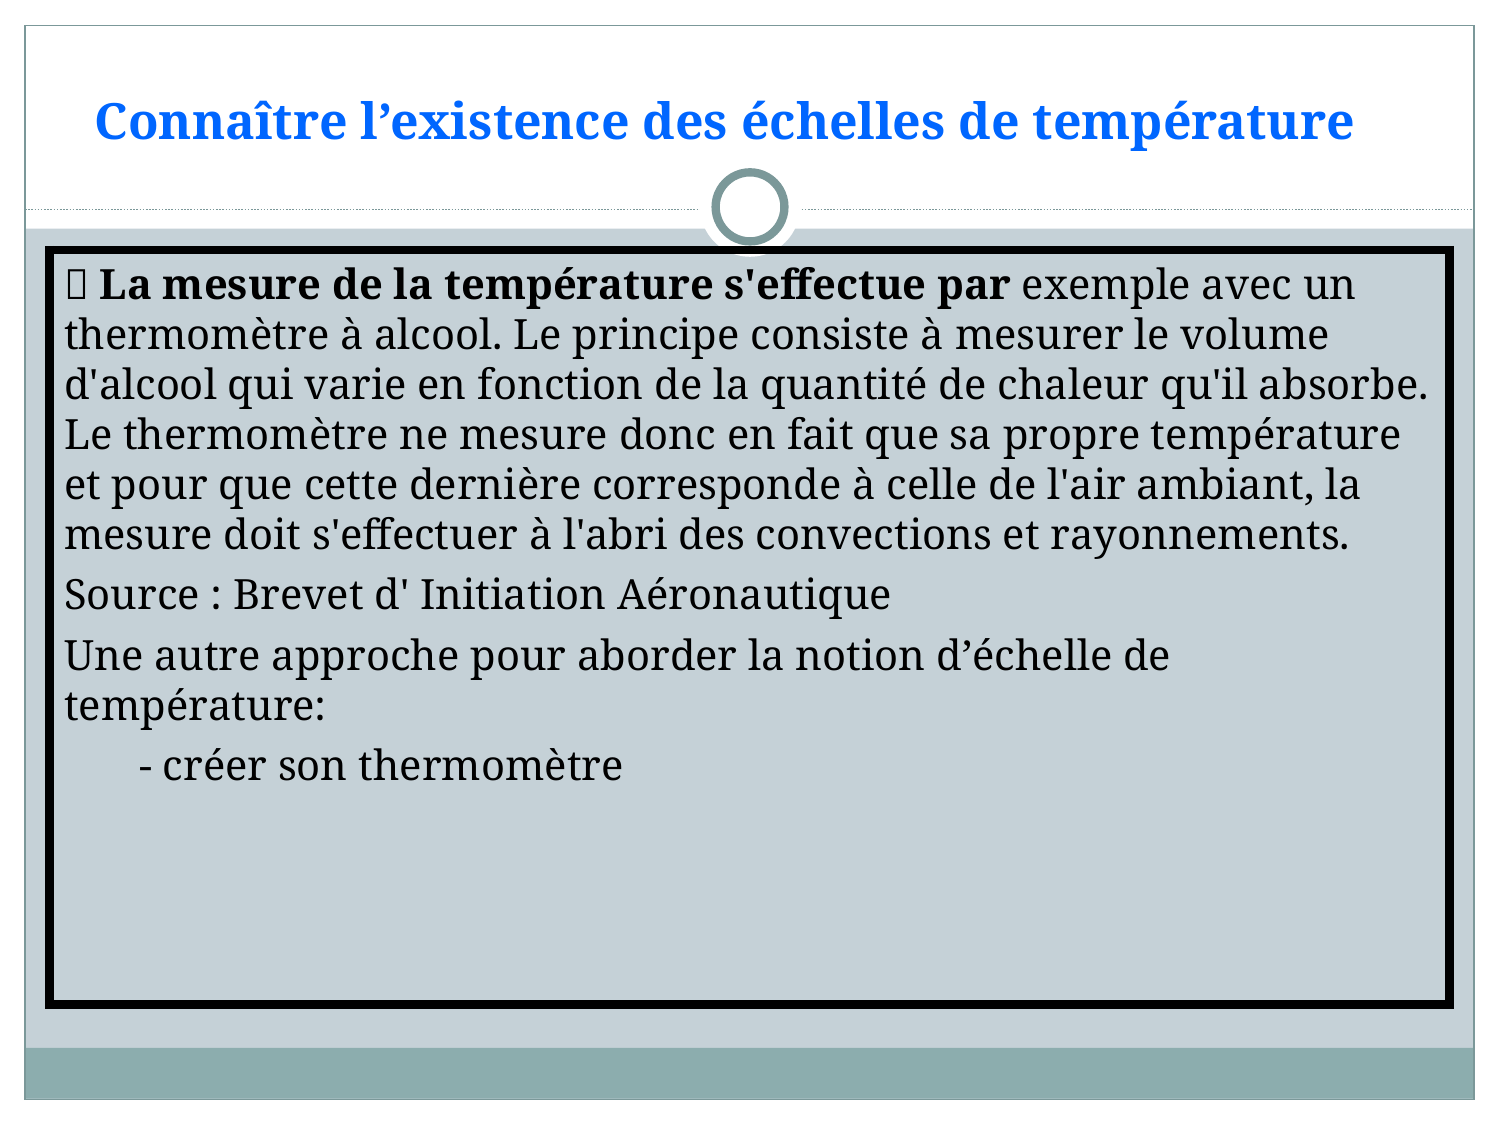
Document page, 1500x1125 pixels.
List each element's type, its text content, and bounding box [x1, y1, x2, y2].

title Connaître l’existence des échelles de température [0, 37, 1450, 162]
table_header  La mesure de la température s'effectue par exemple avec un thermomètre à alcool. Le principe consiste à mesurer le volume d'alcool qui varie en fonction de la quantité de chaleur qu'il absorbe. Le thermomètre ne mesure donc en fait que sa propre température et pour que cette dernière corresponde à celle de l'air ambiant, la mesure doit s'effectuer à l'abri des convections et rayonnements. Source : Brevet d' Initiation Aéronautique Une autre approche pour aborder la notion d’échelle de température: - créer son thermomètre [54, 254, 1445, 1000]
